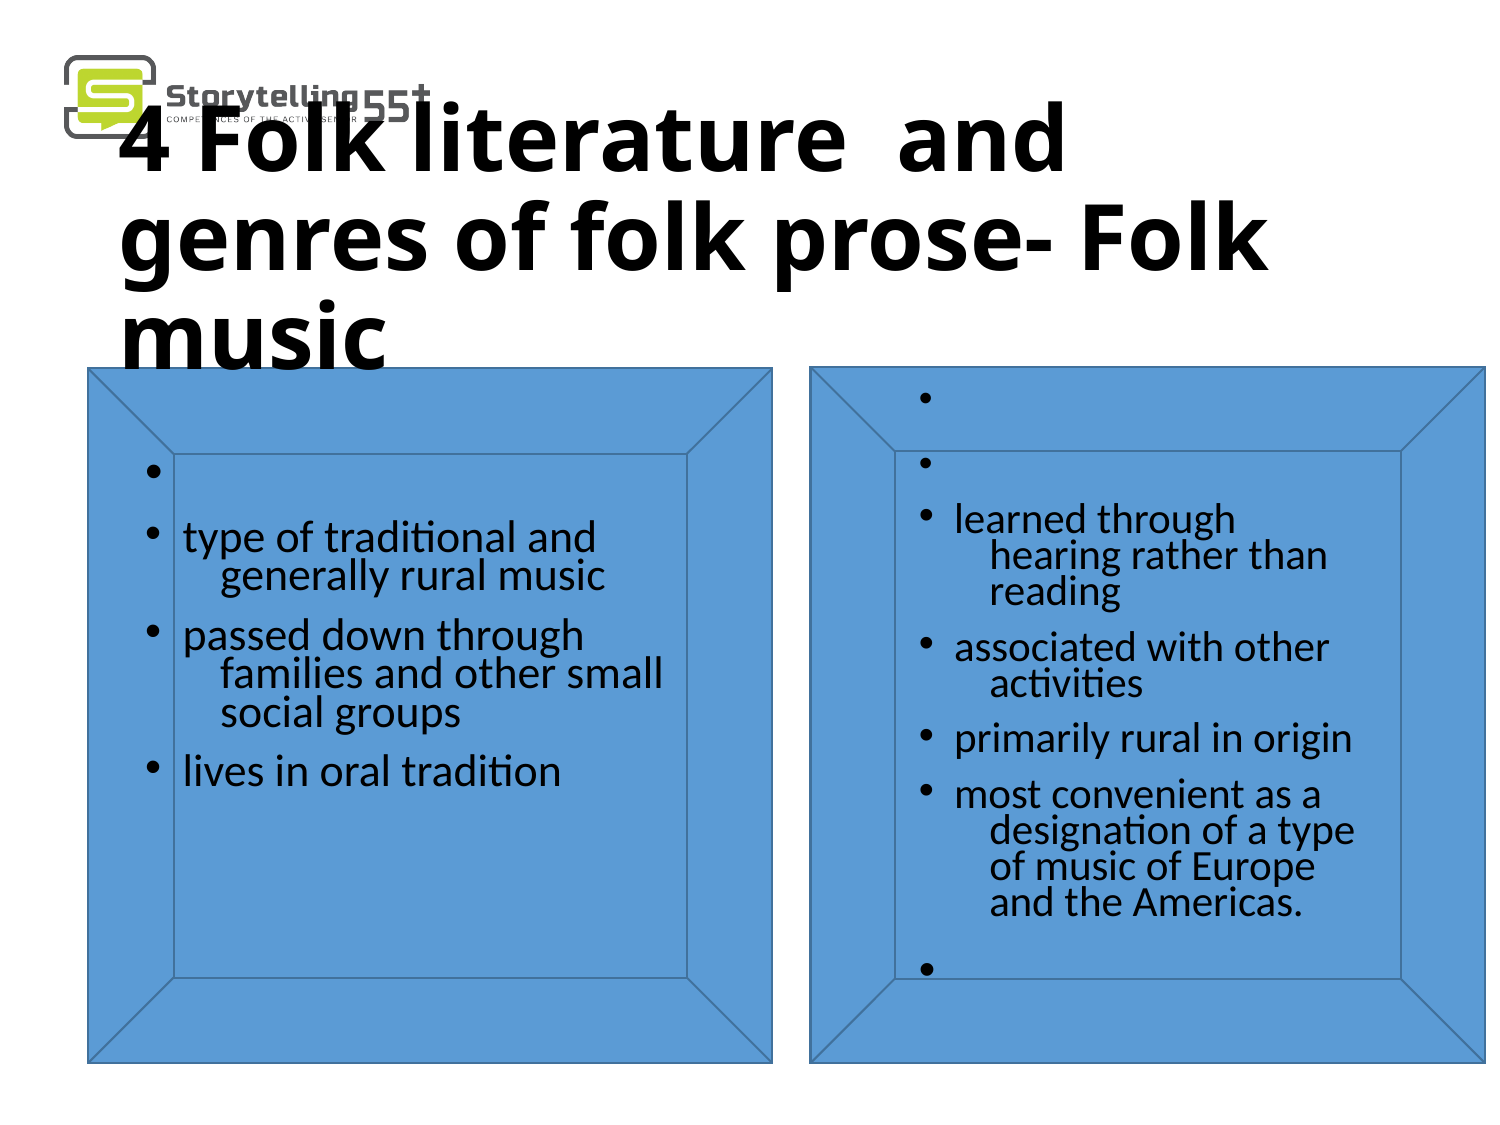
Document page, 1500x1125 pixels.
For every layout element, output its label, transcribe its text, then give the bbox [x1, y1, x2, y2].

text_box [810, 367, 1486, 1064]
text_box [88, 368, 773, 1064]
list type of traditional and generally rural music passed down through families and other small social groups lives in oral tradition [130, 433, 731, 1079]
title 4 Folk literature and genres of folk prose- Folk music [103, 59, 1397, 423]
picture [64, 55, 430, 139]
list learned through hearing rather than reading associated with other activities primarily rural in origin most convenient as a designation of a type of music of Europe and the Americas. [903, 367, 1373, 975]
